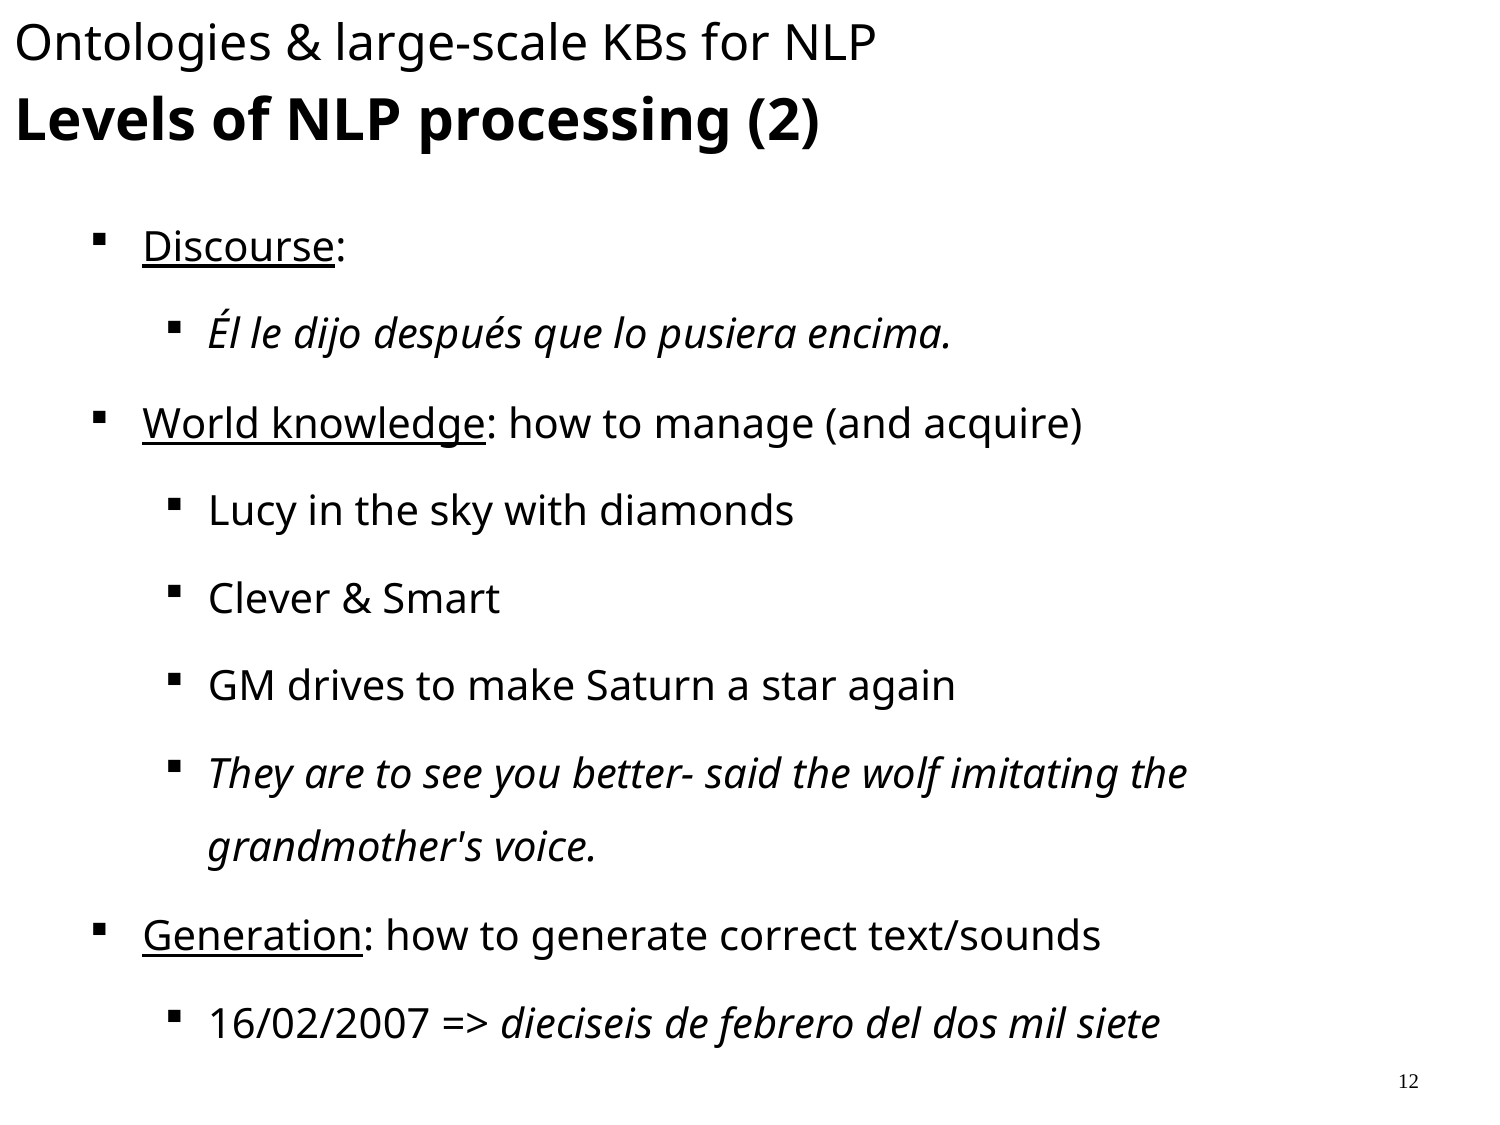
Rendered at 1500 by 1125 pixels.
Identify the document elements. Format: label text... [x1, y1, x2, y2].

title Ontologies & large-scale KBs for NLP Levels of NLP processing (2) [0, 0, 1500, 156]
list Discourse: Él le dijo después que lo pusiera encima. World knowledge: how to manage (and acquire) Lucy in the sky with diamonds Clever & Smart GM drives to make Saturn a star again They are to see you better- said the wolf imitating the grandmother's voice. Generation: how to generate correct text/sounds 16/02/2007 => dieciseis de febrero del dos mil siete [75, 192, 1483, 1029]
